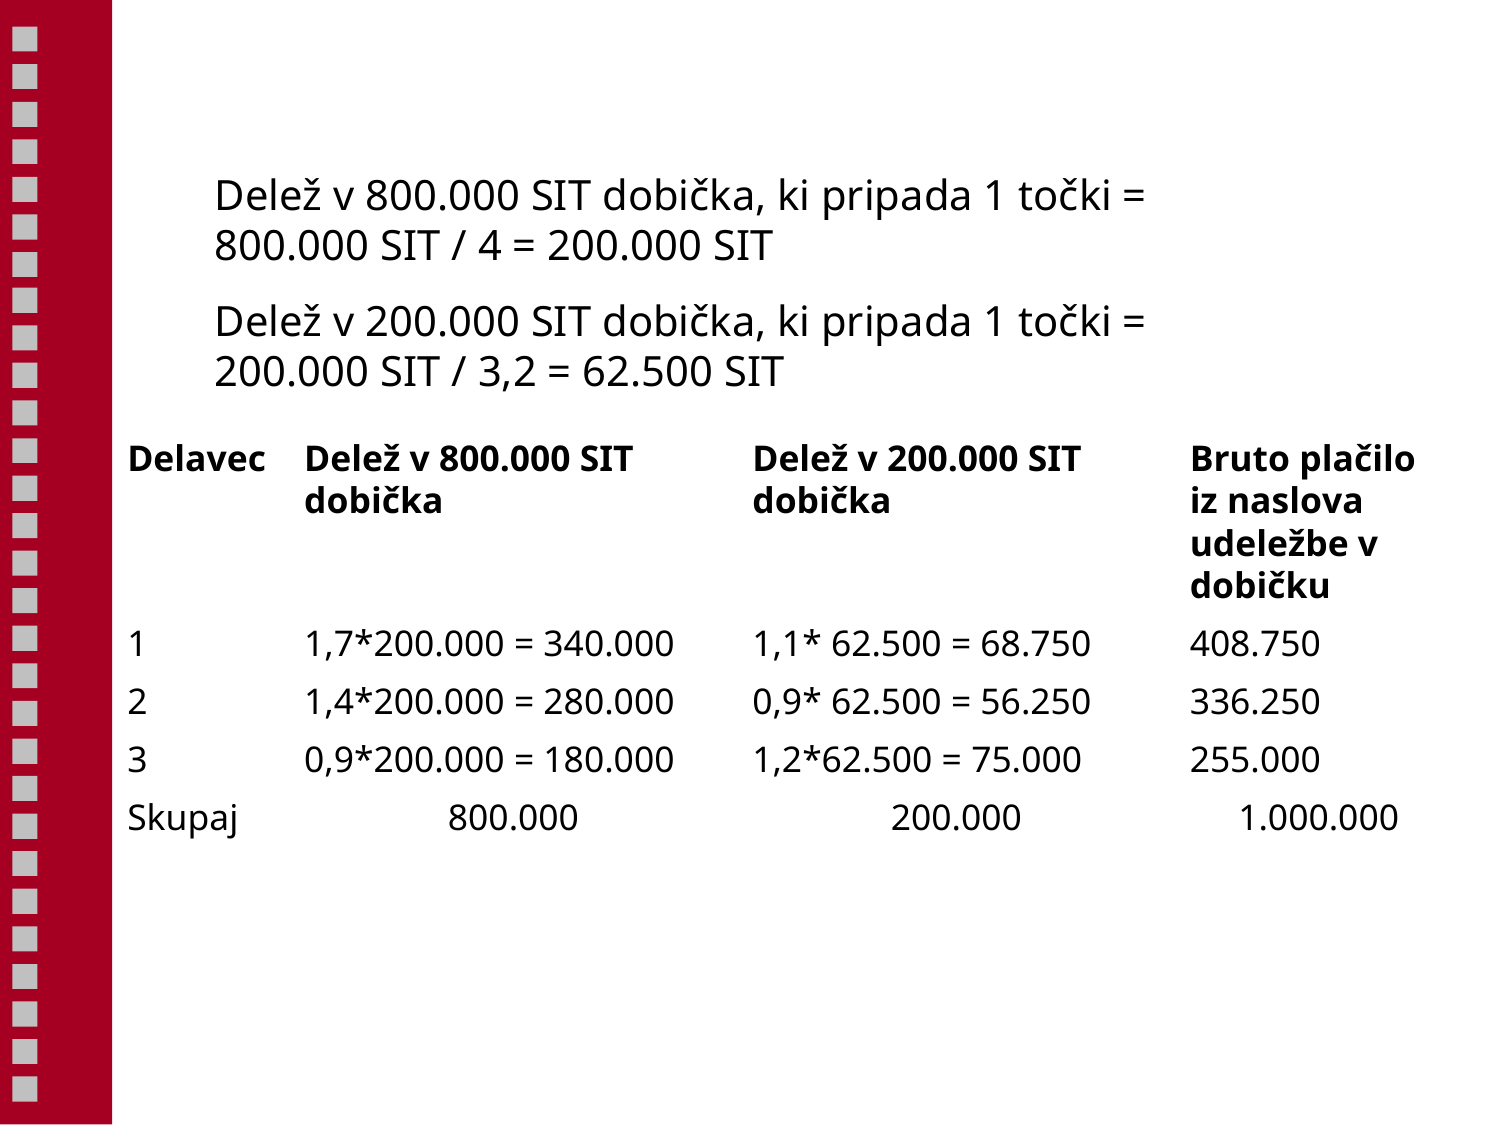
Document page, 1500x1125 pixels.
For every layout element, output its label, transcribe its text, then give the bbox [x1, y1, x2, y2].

table_cell 3 [113, 729, 289, 787]
table_header Delež v 200.000 SIT dobička [737, 428, 1175, 613]
table_cell 1,2*62.500 = 75.000 [737, 729, 1175, 787]
table_cell 336.250 [1175, 671, 1463, 729]
table_cell 1,7*200.000 = 340.000 [289, 613, 737, 671]
table_cell 1,1* 62.500 = 68.750 [737, 613, 1175, 671]
table_cell 255.000 [1175, 729, 1463, 787]
table_cell 408.750 [1175, 613, 1463, 671]
table_header Delavec [113, 428, 289, 613]
table_cell 0,9*200.000 = 180.000 [289, 729, 737, 787]
table_cell 200.000 [737, 787, 1175, 845]
table_cell 1.000.000 [1175, 787, 1463, 845]
table_cell 0,9* 62.500 = 56.250 [737, 671, 1175, 729]
text_box Delež v 800.000 SIT dobička, ki pripada 1 točki = 800.000 SIT / 4 = 200.000 SIT Delež v 200.000 SIT dobička, ki pripada 1 točki = 200.000 SIT / 3,2 = 62.500 SIT [200, 161, 1225, 403]
table_header Bruto plačilo iz naslova udeležbe v dobičku [1175, 428, 1463, 613]
table_cell 1,4*200.000 = 280.000 [289, 671, 737, 729]
table_cell Skupaj [113, 787, 289, 845]
table_header Delež v 800.000 SIT dobička [289, 428, 737, 613]
table_cell 800.000 [289, 787, 737, 845]
table_cell 2 [113, 671, 289, 729]
table_cell 1 [113, 613, 289, 671]
